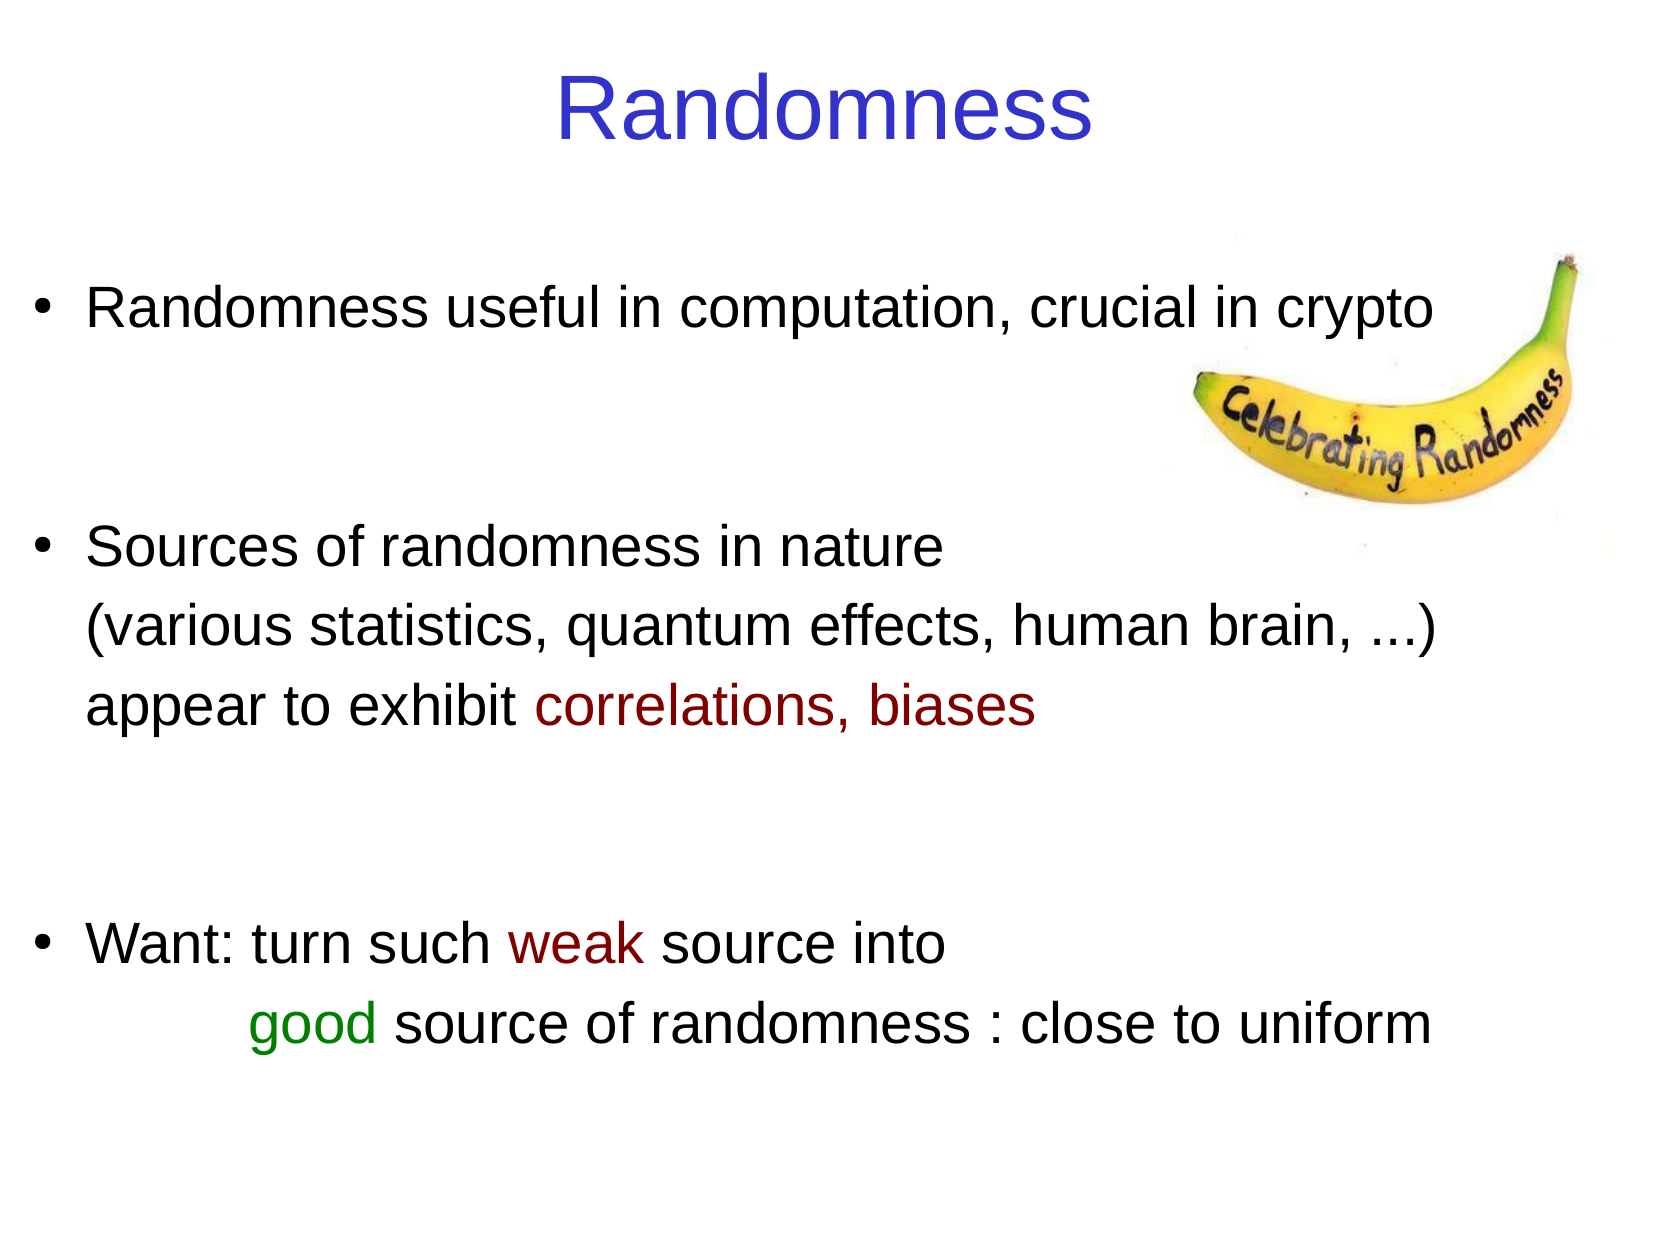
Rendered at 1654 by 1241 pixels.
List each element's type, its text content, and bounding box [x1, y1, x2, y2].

list Randomness useful in computation, crucial in crypto Sources of randomness in nature (various statistics, quantum effects, human brain, ...) appear to exhibit correlations, biases Want: turn such weak source into good source of randomness : close to uniform [0, 187, 1654, 1241]
title Randomness [0, 27, 1651, 188]
